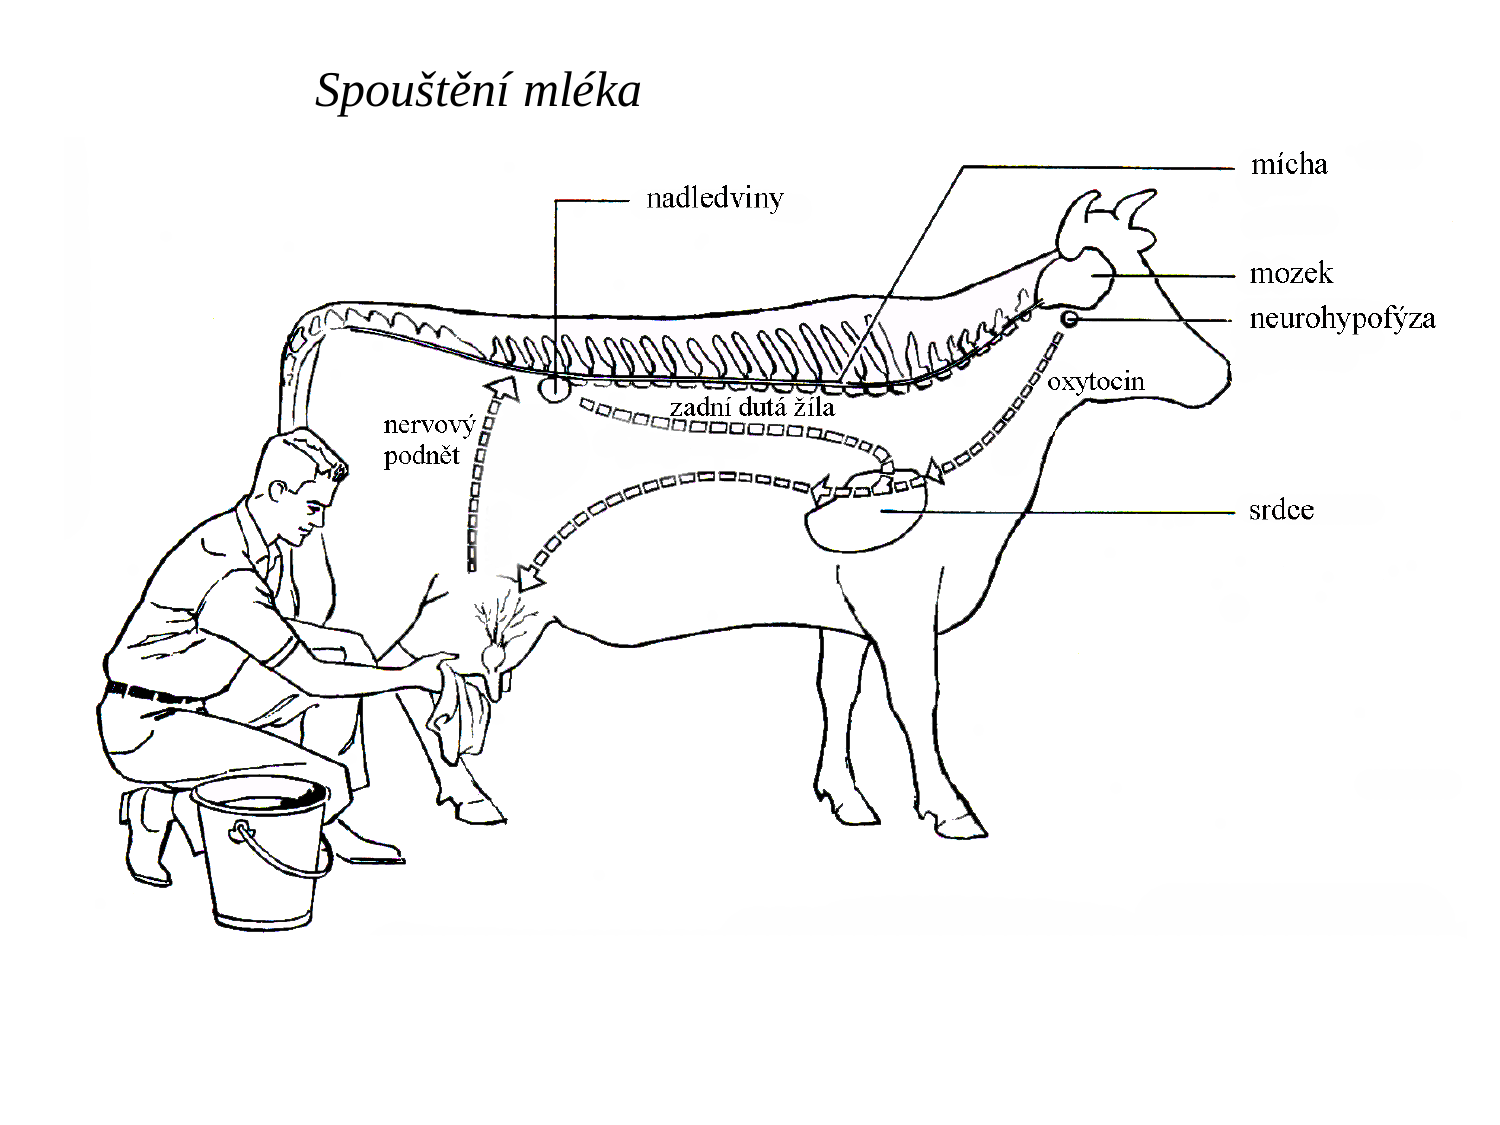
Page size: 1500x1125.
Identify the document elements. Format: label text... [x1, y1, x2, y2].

picture [64, 137, 1467, 947]
text_box Spouštění mléka [301, 54, 845, 126]
